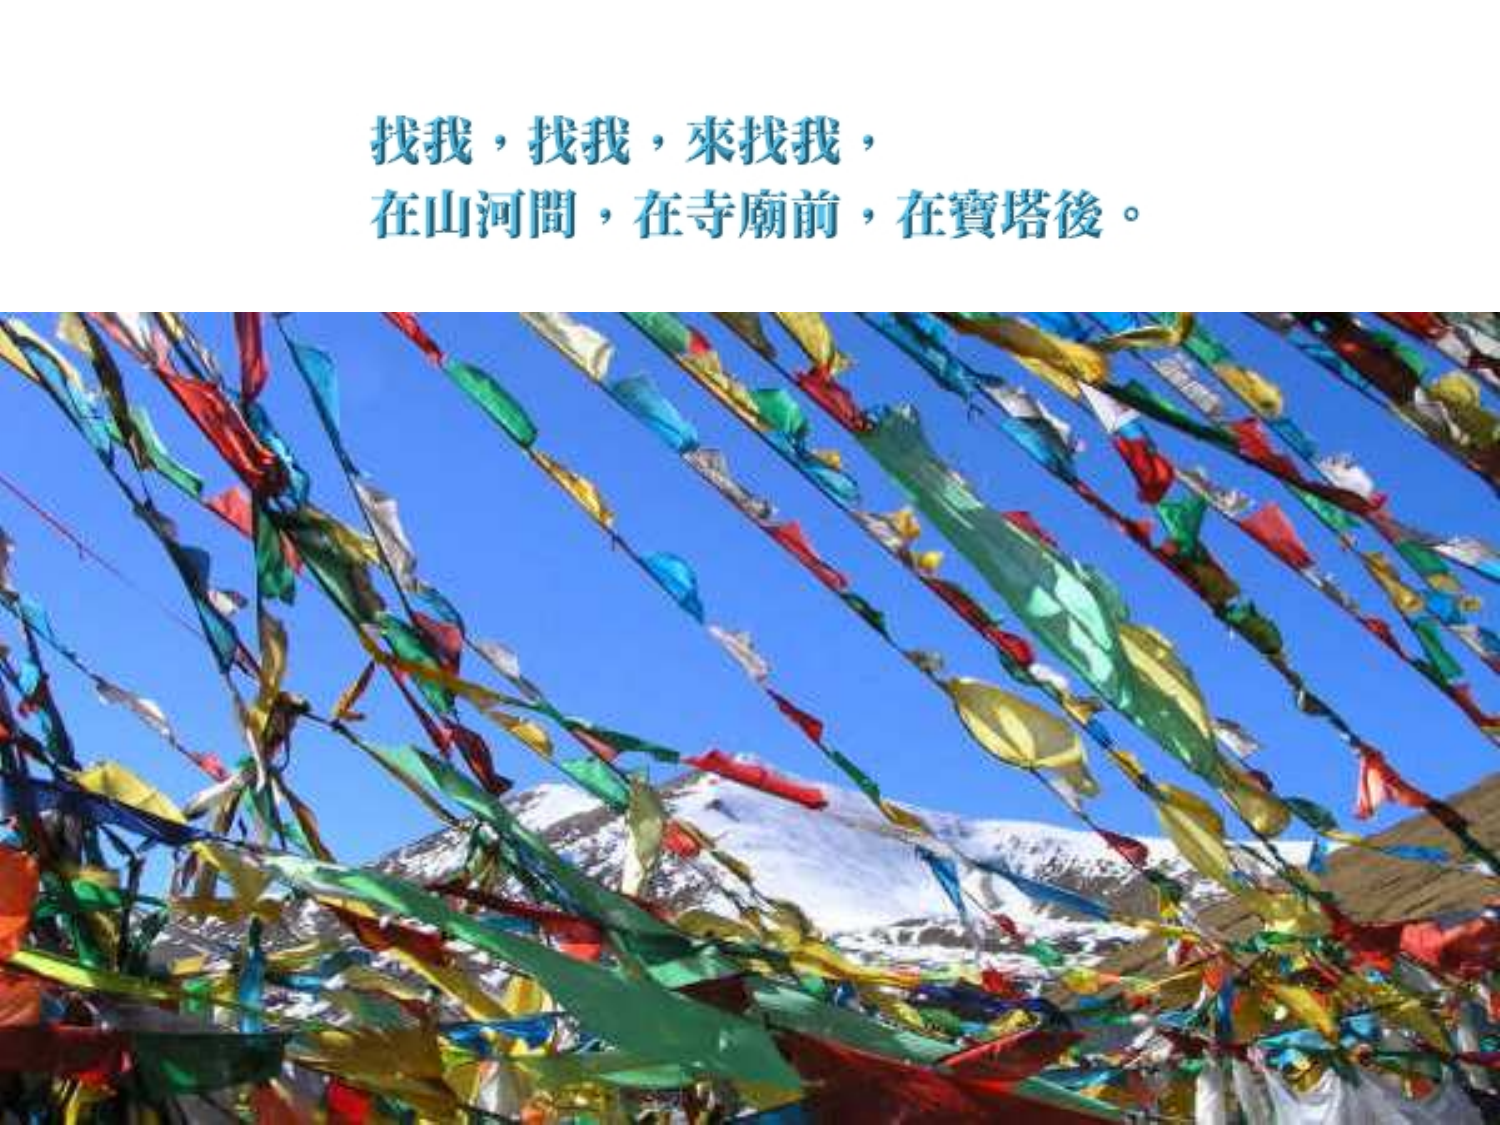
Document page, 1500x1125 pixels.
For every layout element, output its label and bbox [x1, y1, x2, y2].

picture [0, 312, 1500, 1125]
picture [312, 99, 1275, 250]
